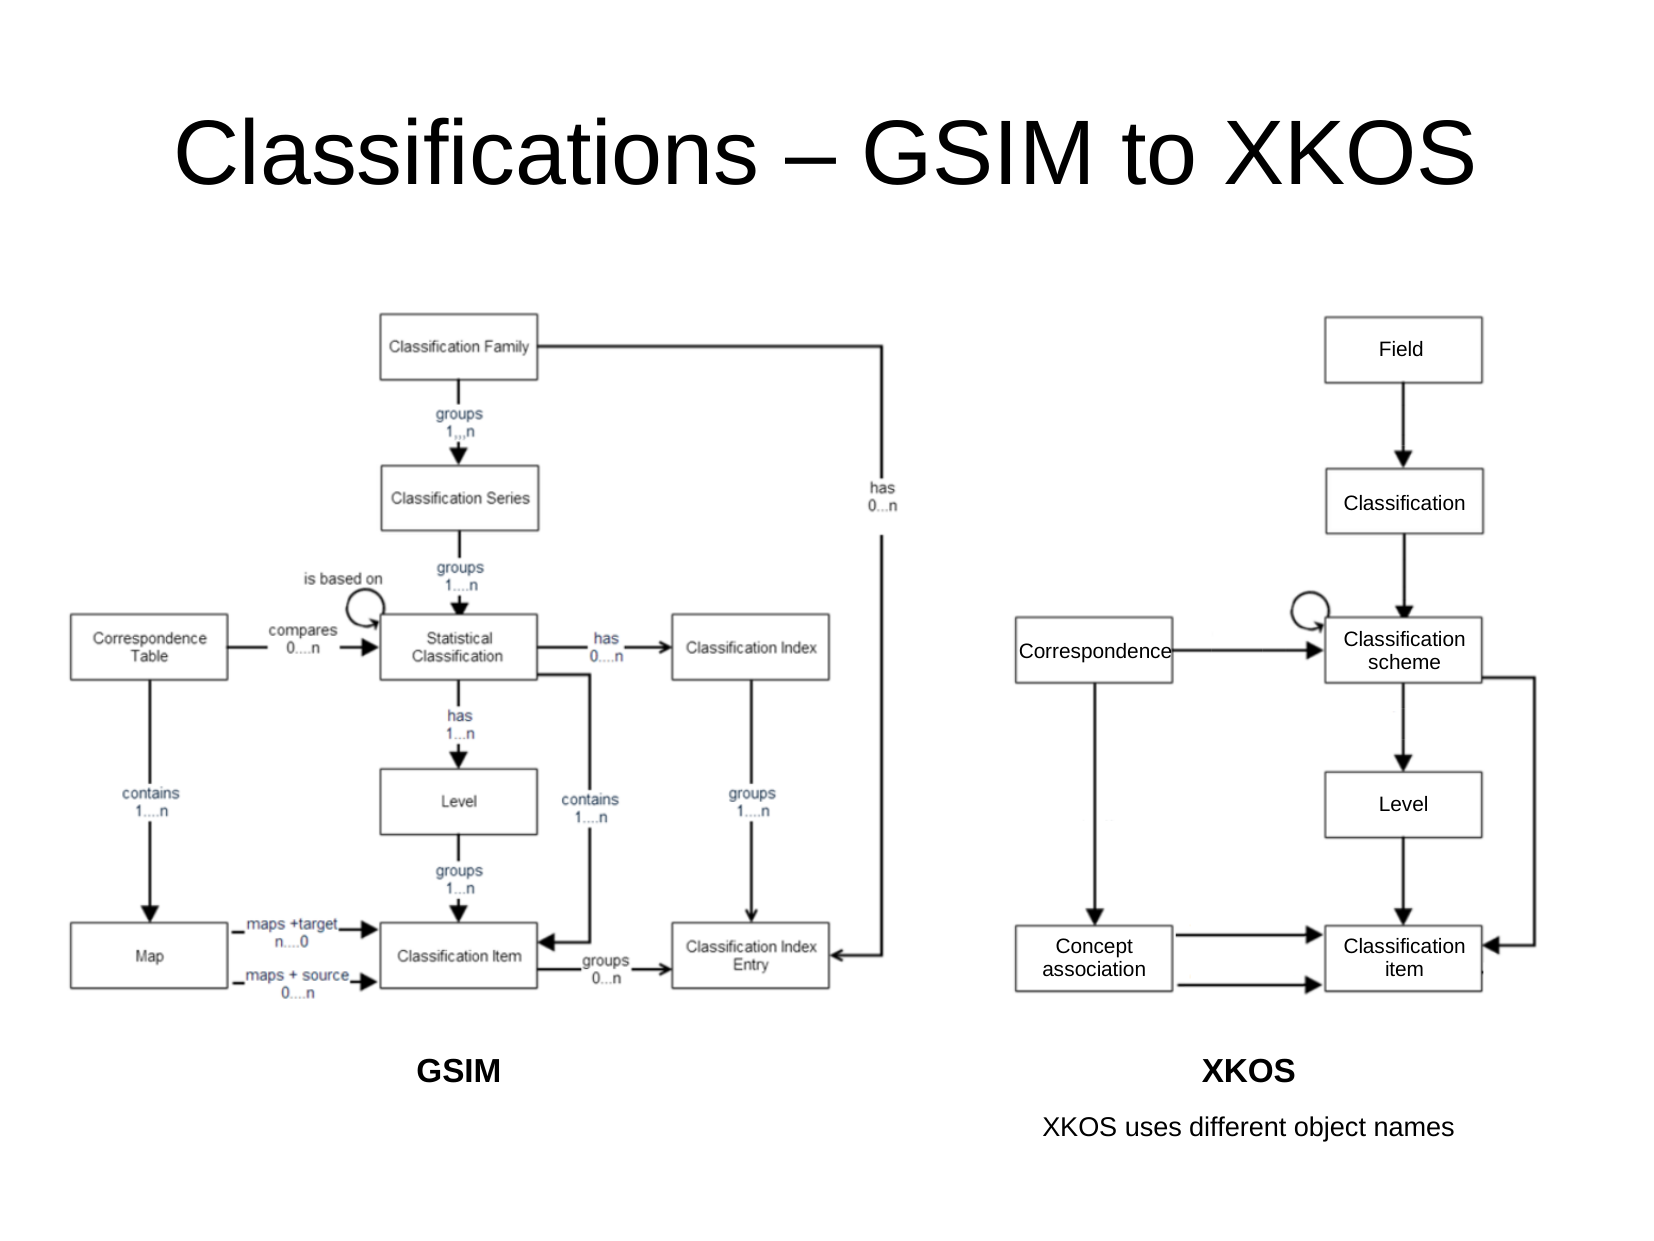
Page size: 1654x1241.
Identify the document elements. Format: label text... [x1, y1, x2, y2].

text_box XKOS [1187, 1045, 1311, 1099]
text_box Concept association [1027, 927, 1161, 989]
text_box Classification scheme [1328, 620, 1481, 681]
text_box Level [1364, 785, 1444, 824]
text_box Classification item [1328, 927, 1481, 988]
text_box GSIM [401, 1045, 517, 1099]
title Classifications – GSIM to XKOS [82, 49, 1571, 257]
picture [35, 291, 922, 1017]
text_box Field [1364, 330, 1439, 369]
picture [980, 294, 1560, 1020]
text_box Correspondence [1003, 631, 1188, 670]
text_box Classification [1328, 484, 1481, 523]
text_box XKOS uses different object names [1027, 1104, 1470, 1150]
